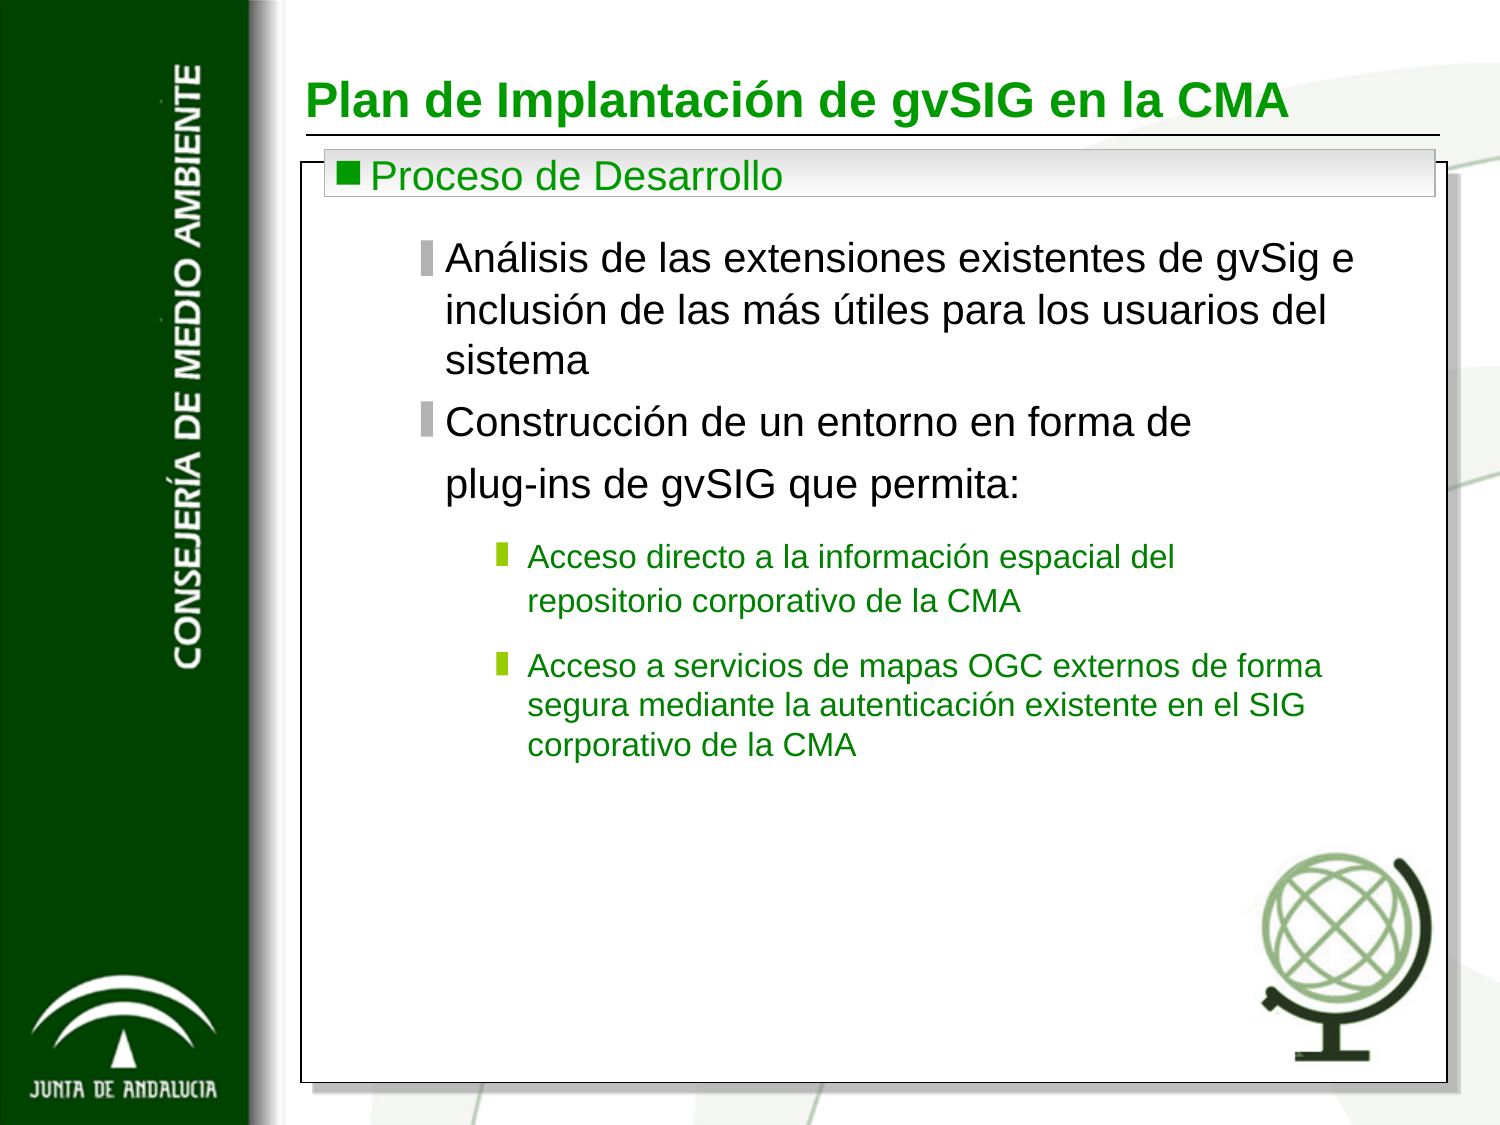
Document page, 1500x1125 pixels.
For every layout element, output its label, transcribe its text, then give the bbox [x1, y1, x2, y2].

text_box [420, 240, 433, 276]
text_box [420, 401, 433, 437]
text_box Análisis de las extensiones existentes de gvSig e inclusión de las más útiles para los usuarios del sistema Construcción de un entorno en forma de plug-ins de gvSIG que permita: Acceso directo a la información espacial del repositorio corporativo de la CMA Acceso a servicios de mapas OGC externos de forma segura mediante la autenticación existente en el SIG corporativo de la CMA [390, 215, 1402, 1087]
picture [0, 0, 1500, 1125]
text_box [496, 652, 508, 676]
text_box Proceso de Desarrollo [355, 141, 1329, 213]
text_box Plan de Implantación de gvSIG en la CMA [290, 54, 1472, 140]
text_box [496, 542, 508, 566]
text_box [301, 149, 1447, 1083]
